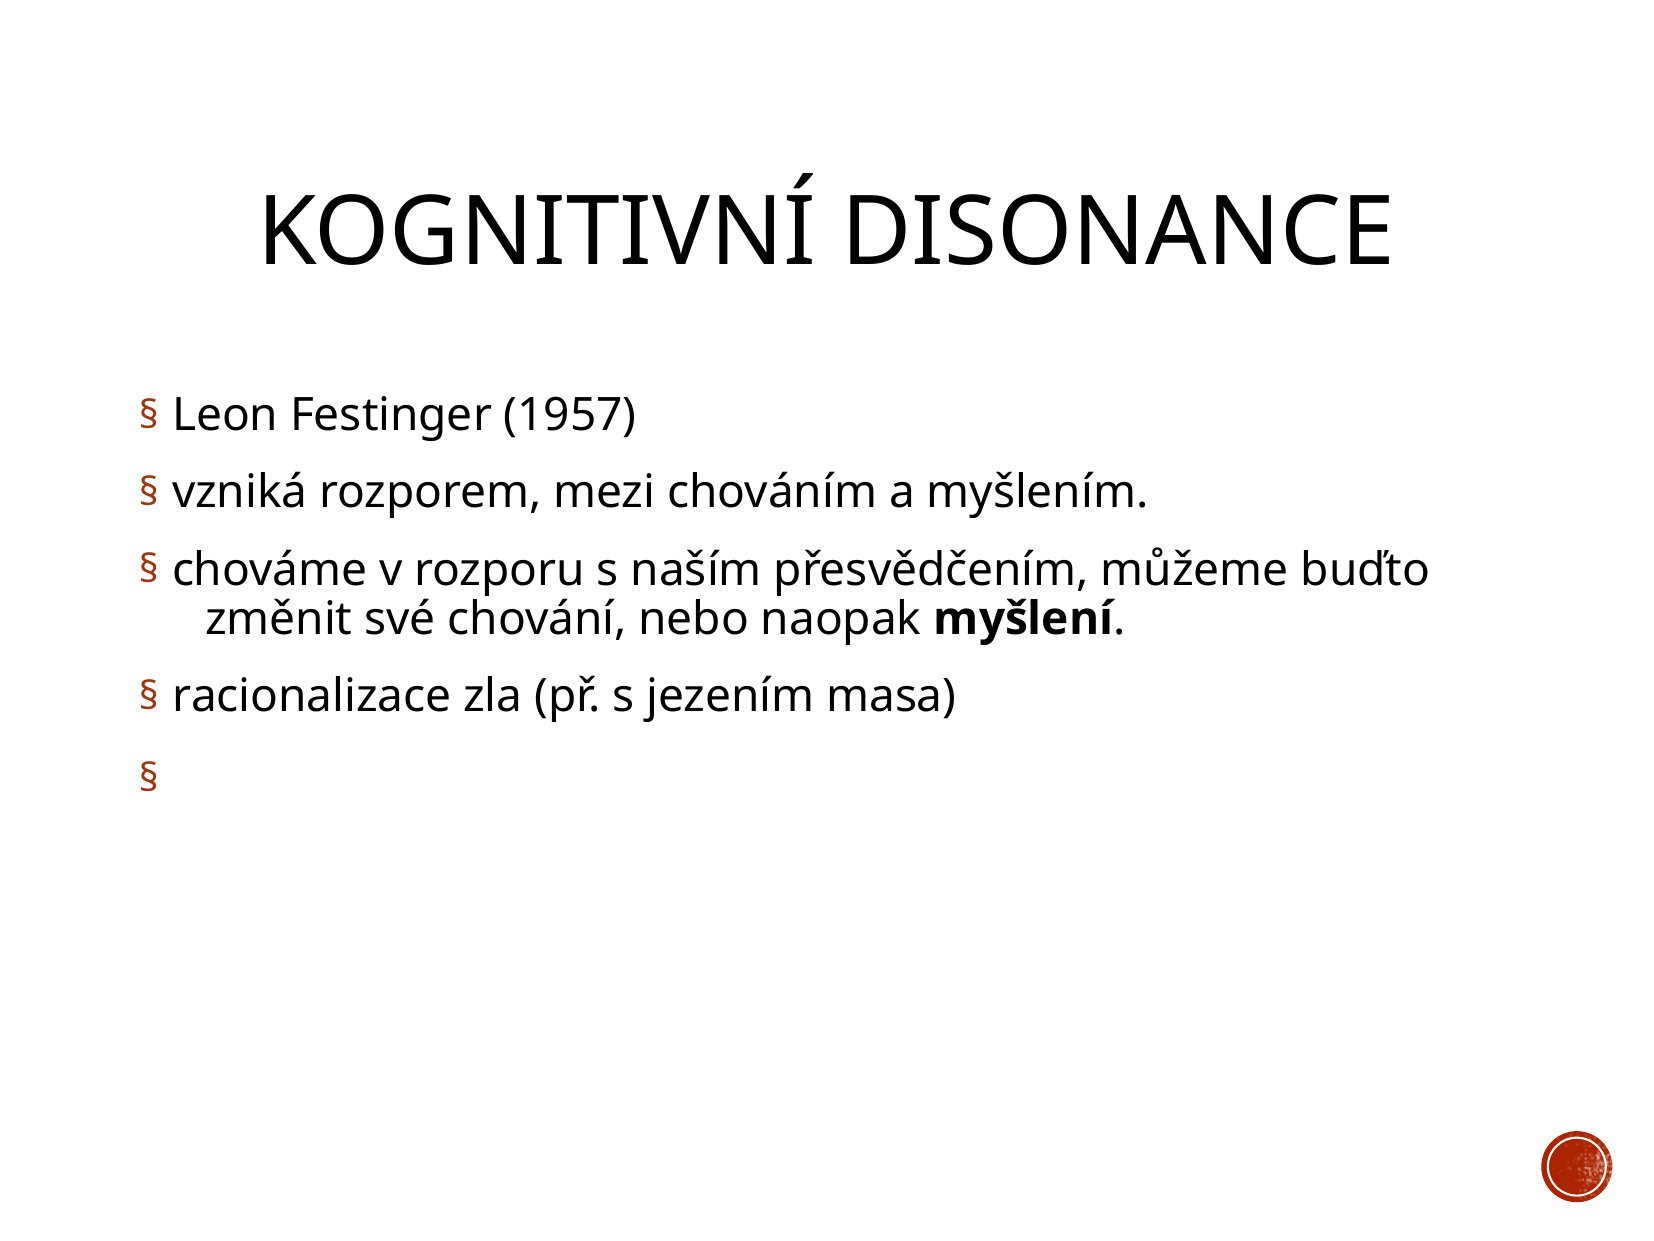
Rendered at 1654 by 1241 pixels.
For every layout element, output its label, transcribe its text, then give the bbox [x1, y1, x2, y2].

title Kognitivní disonance [124, 87, 1530, 379]
list Leon Festinger (1957) vzniká rozporem, mezi chováním a myšlením. chováme v rozporu s naším přesvědčením, můžeme buďto změnit své chování, nebo naopak myšlení. racionalizace zla (př. s jezením masa) [124, 383, 1530, 1117]
